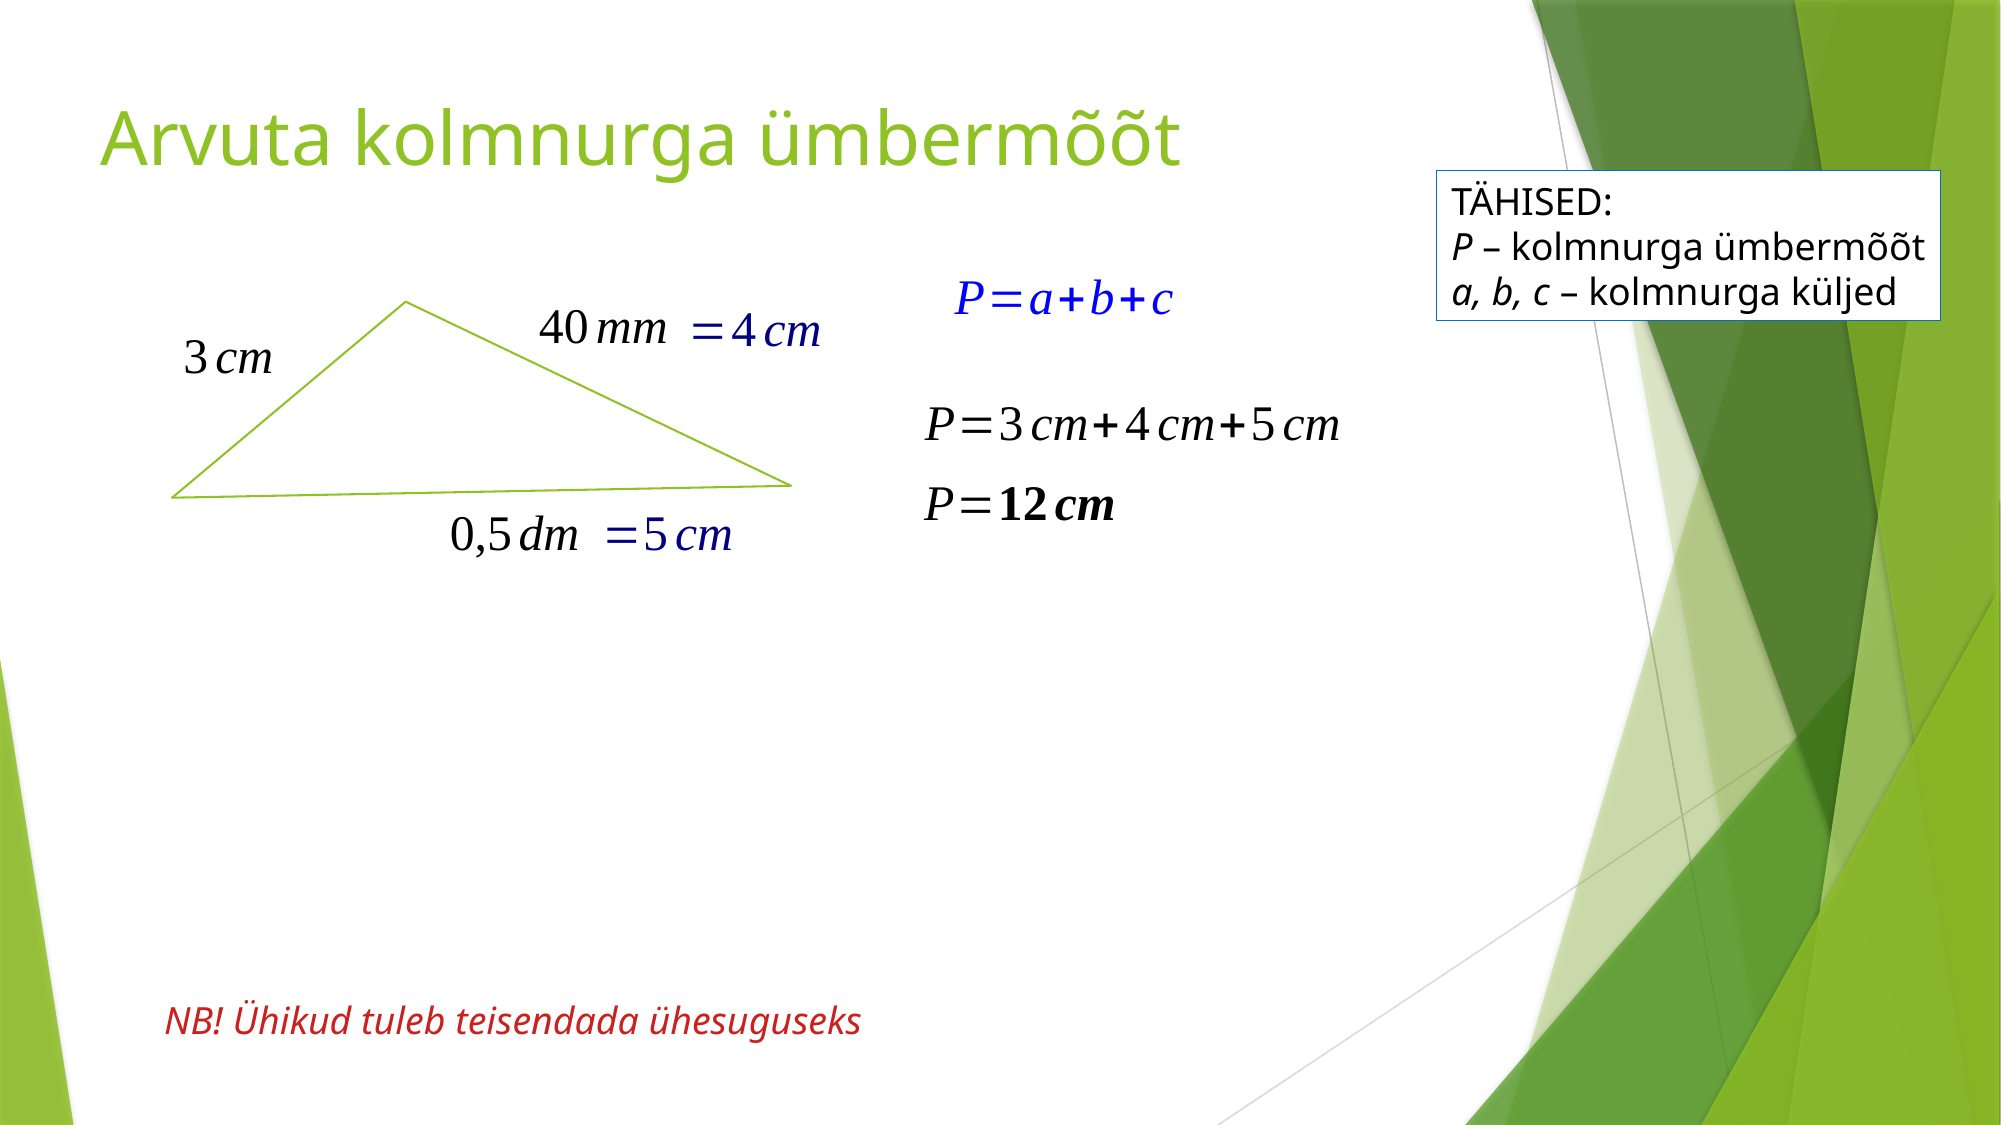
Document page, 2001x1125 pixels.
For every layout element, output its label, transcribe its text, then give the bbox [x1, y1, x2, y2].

chart [531, 299, 674, 355]
chart [676, 301, 829, 357]
chart [177, 328, 280, 384]
text_box NB! Ühikud tuleb teisendada ühesuguseks [149, 989, 878, 1050]
chart [915, 476, 1122, 532]
chart [916, 395, 1347, 451]
chart [442, 506, 587, 562]
text_box TÄHISED: P – kolmnurga ümbermõõt a, b, c – kolmnurga küljed [1436, 170, 1941, 321]
chart [945, 269, 1182, 325]
title Arvuta kolmnurga ümbermõõt [85, 83, 1496, 300]
chart [590, 506, 740, 562]
